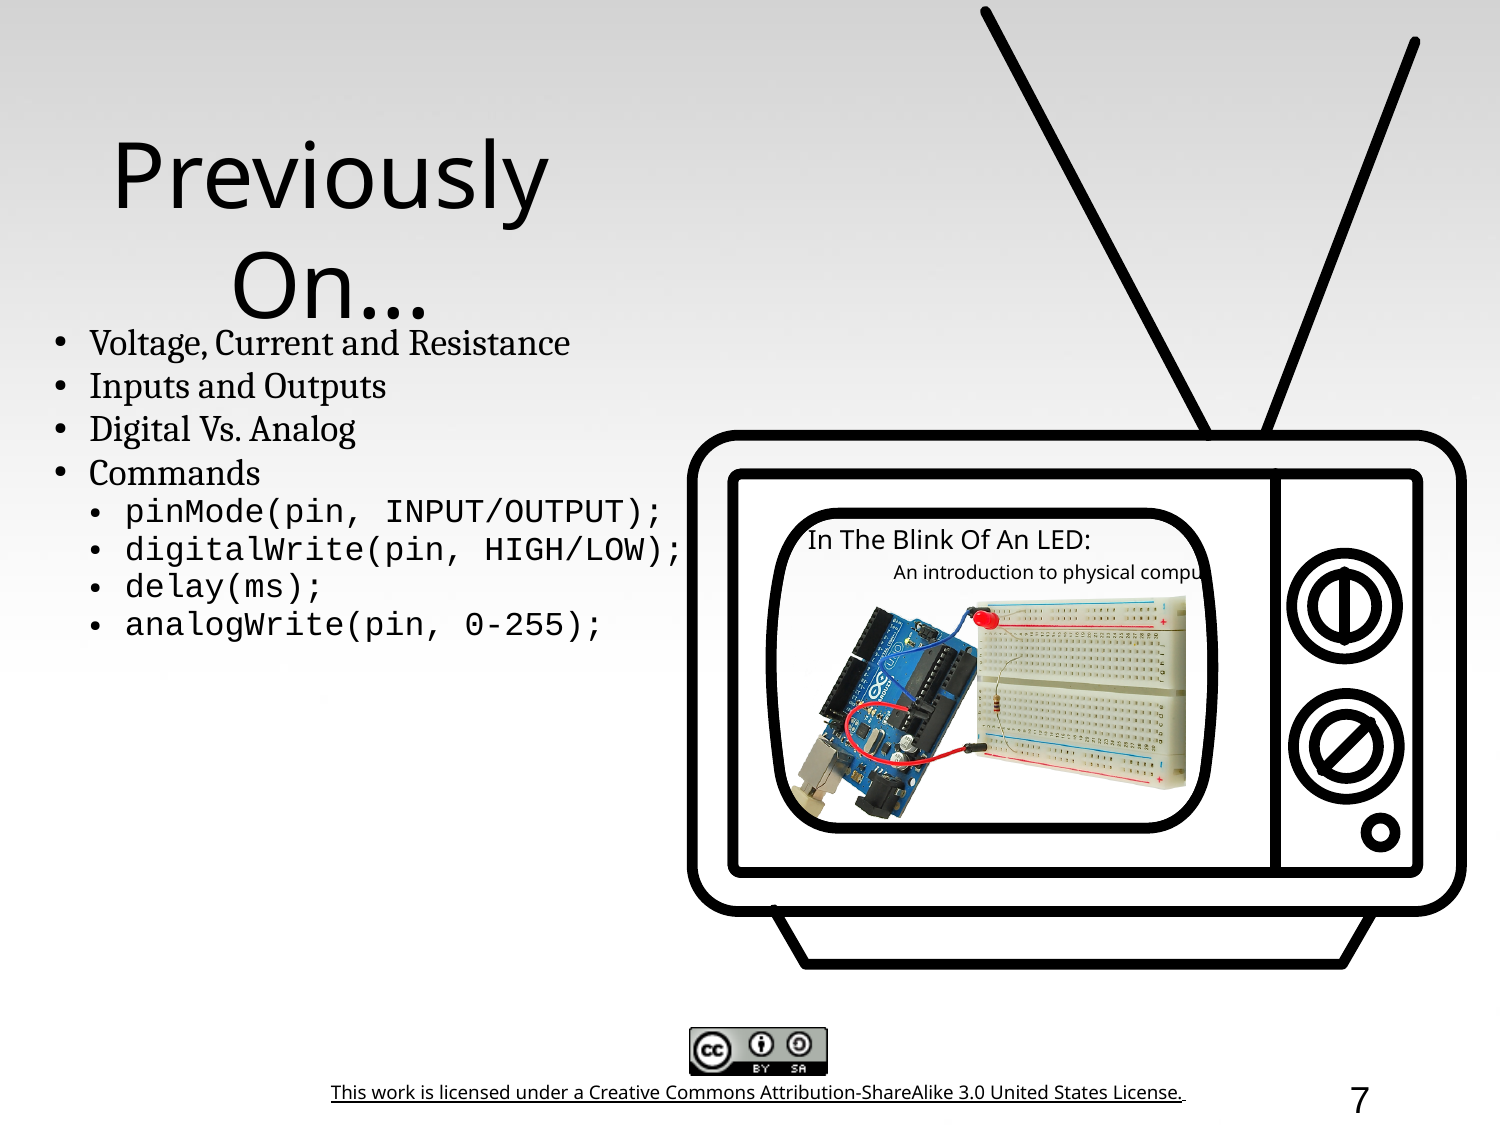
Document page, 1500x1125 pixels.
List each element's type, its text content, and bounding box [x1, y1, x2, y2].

title Previously On... [23, 132, 637, 321]
picture [0, 0, 1500, 1125]
text_box Voltage, Current and Resistance Inputs and Outputs Digital Vs. Analog Commands pinMode(pin, INPUT/OUTPUT); digitalWrite(pin, HIGH/LOW); delay(ms); analogWrite(pin, 0-255); [39, 314, 781, 977]
